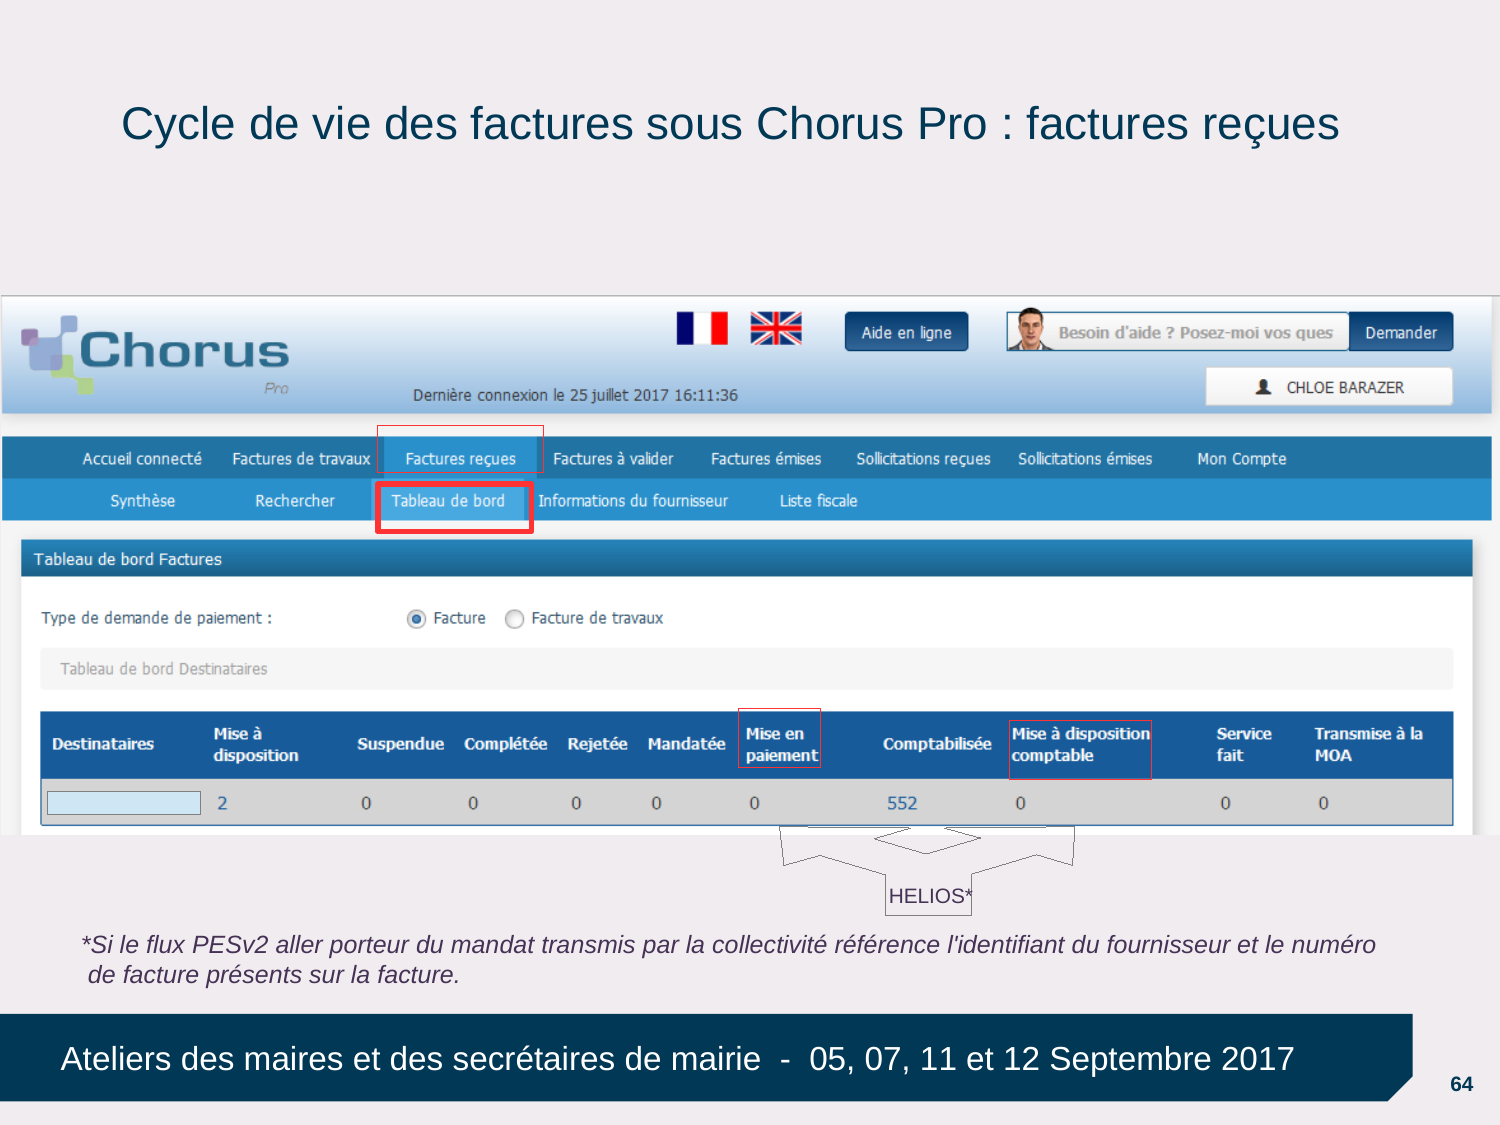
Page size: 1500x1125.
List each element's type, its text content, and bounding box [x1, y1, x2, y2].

text_box HELIOS* [874, 875, 988, 916]
text_box [47, 791, 201, 815]
text_box *Si le flux PESv2 aller porteur du mandat transmis par la collectivité référence l'identifiant du fournisseur et le numéro de facture présents sur la facture. [66, 921, 1394, 996]
title Cycle de vie des factures sous Chorus Pro : factures reçues [121, 68, 1438, 180]
picture [1, 294, 1500, 835]
